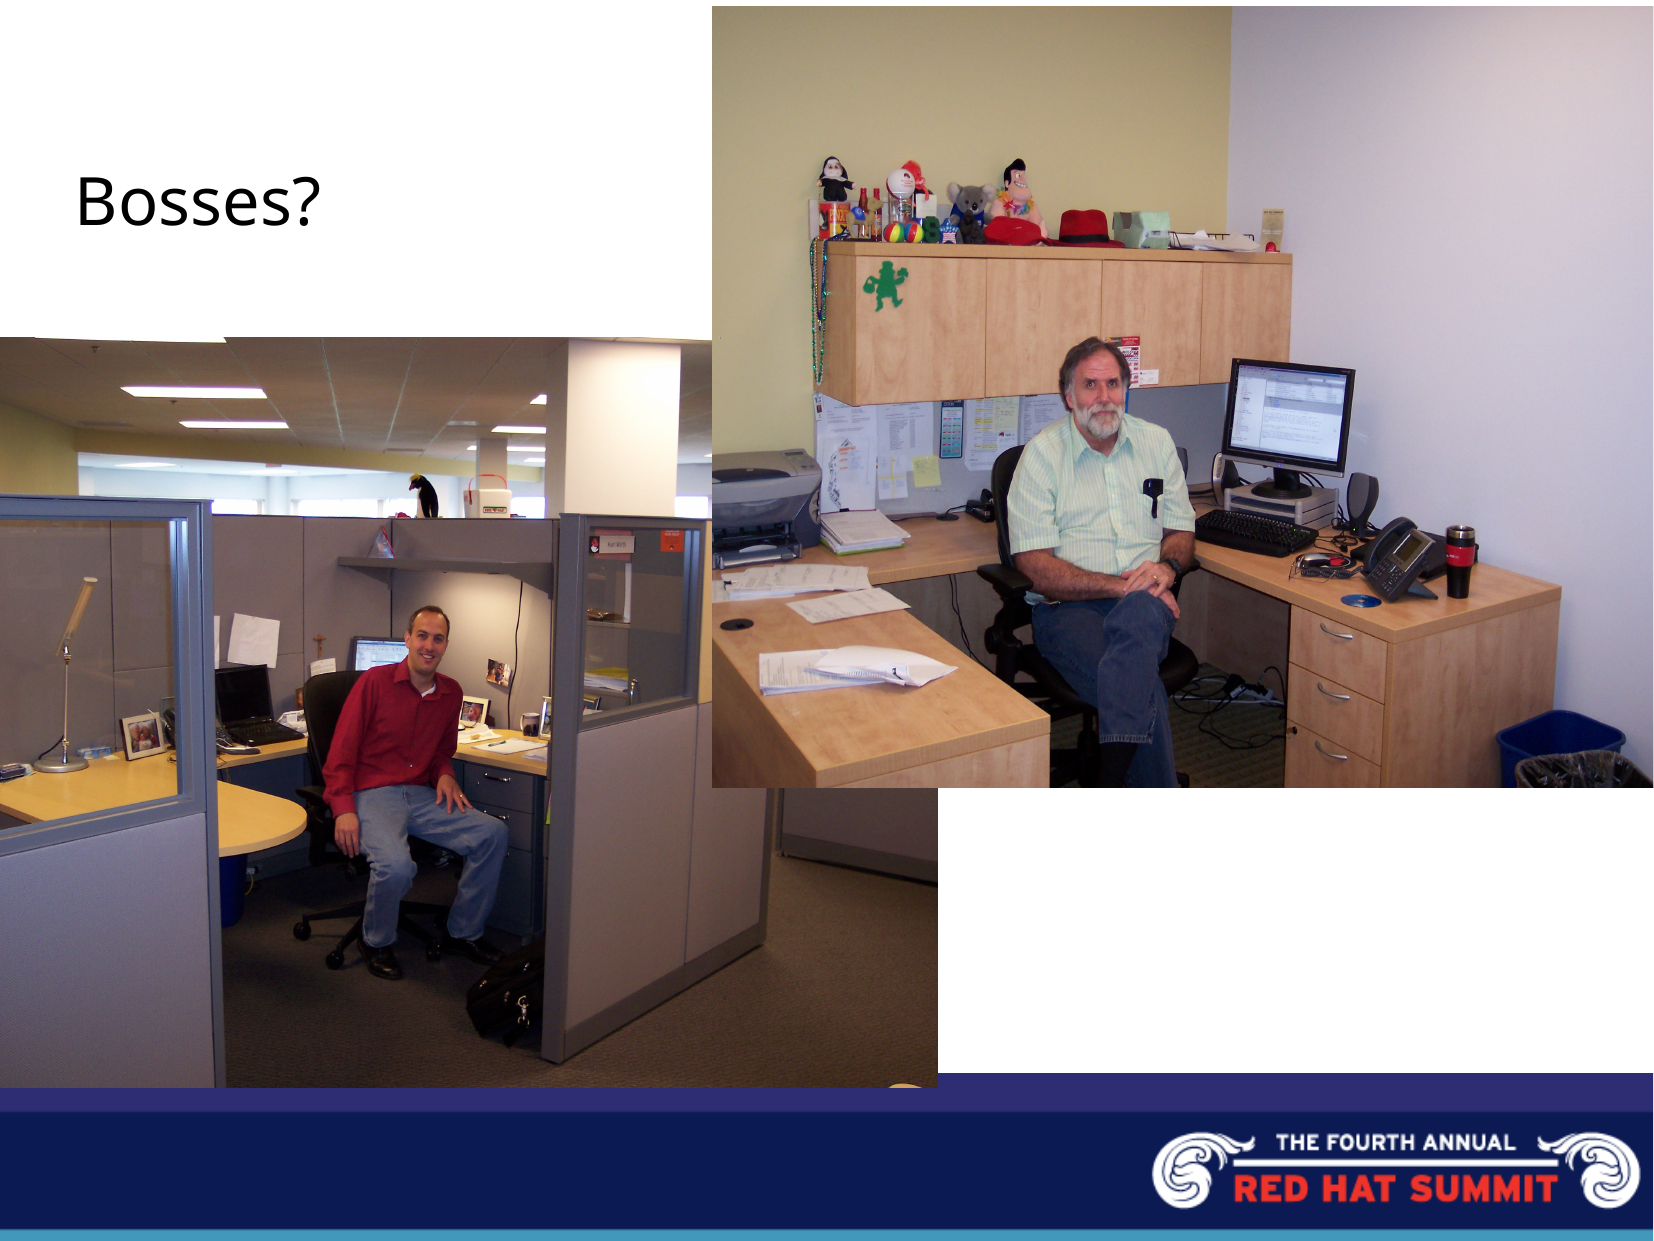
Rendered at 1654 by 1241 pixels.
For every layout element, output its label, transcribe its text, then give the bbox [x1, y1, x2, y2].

picture [0, 6, 1654, 1241]
title Bosses? [74, 140, 712, 259]
